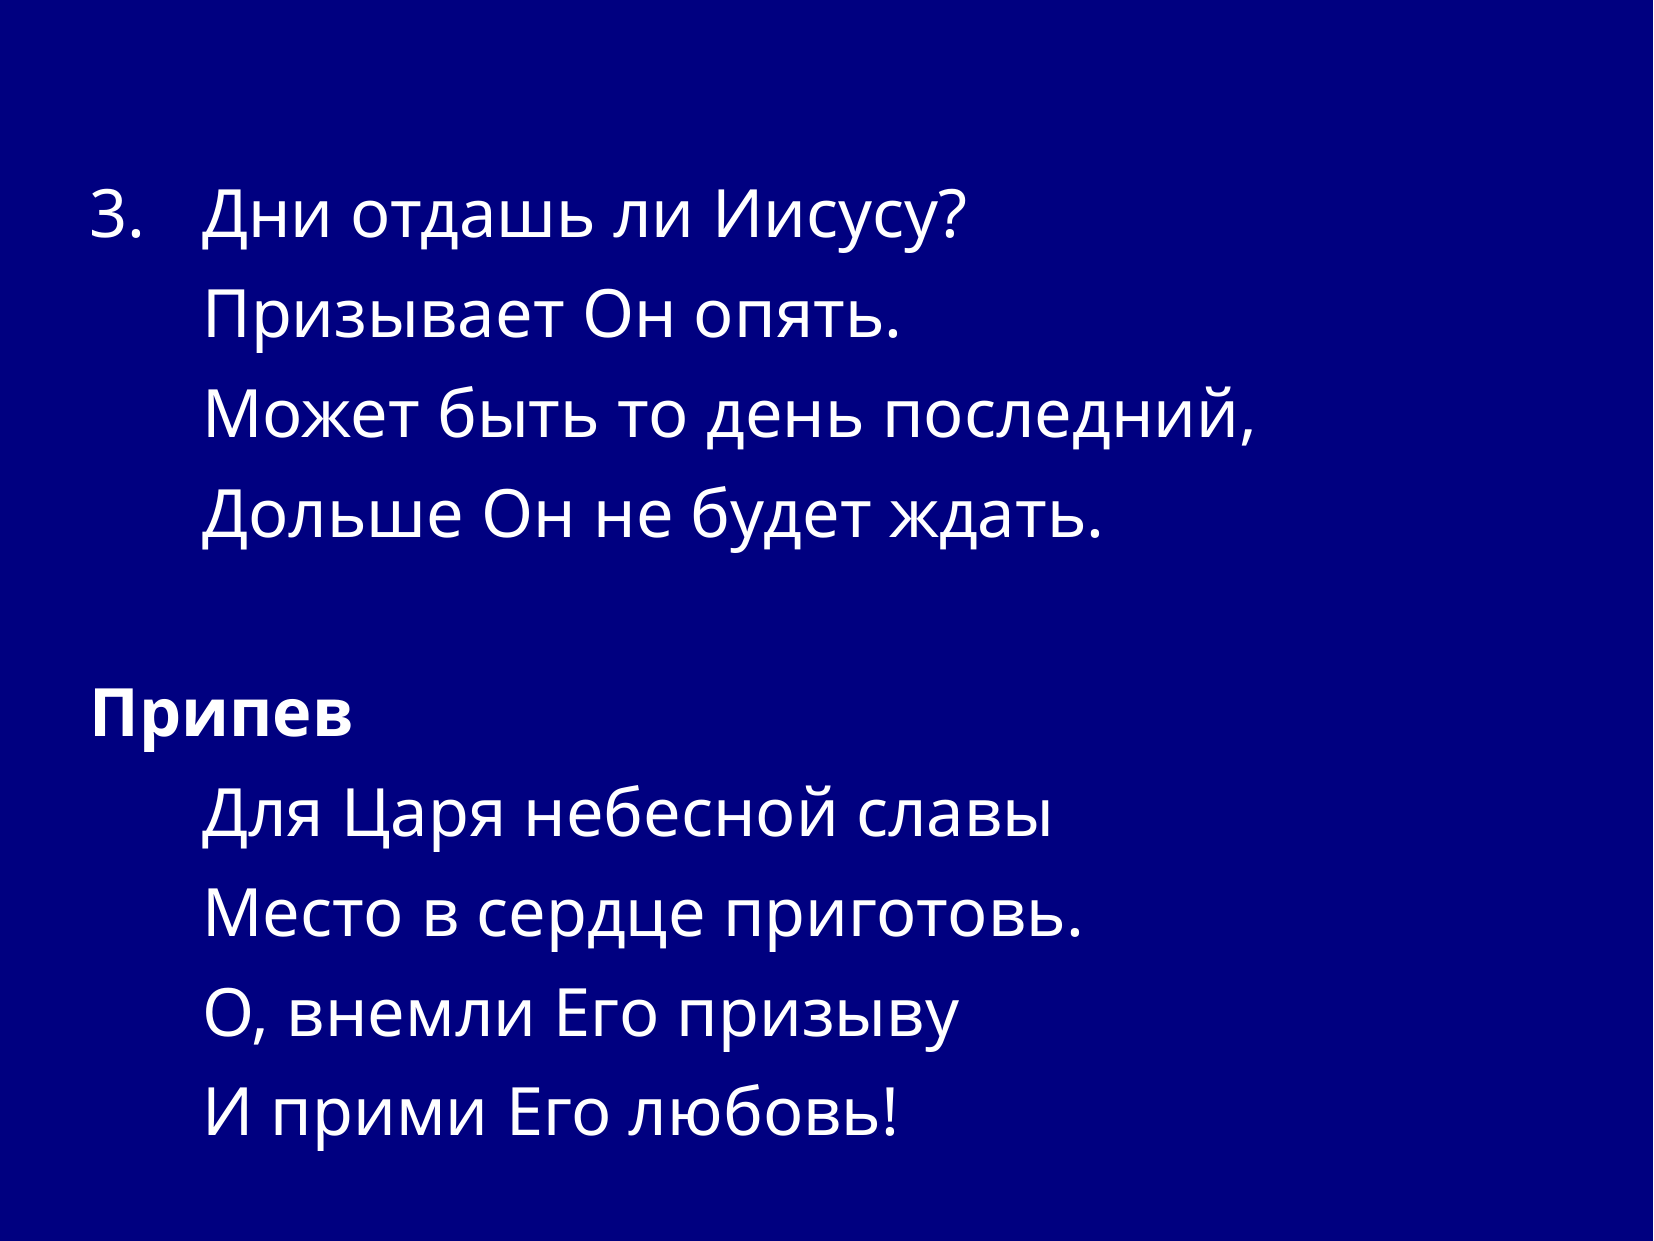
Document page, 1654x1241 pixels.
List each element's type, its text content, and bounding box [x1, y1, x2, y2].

text_box 3. Дни отдашь ли Иисусу? Призывает Он опять. Может быть то день последний, Дольше Он не будет ждать. Припев Для Царя небесной славы Место в сердце приготовь. О, внемли Его призыву И прими Его любовь! [75, 150, 1576, 1163]
